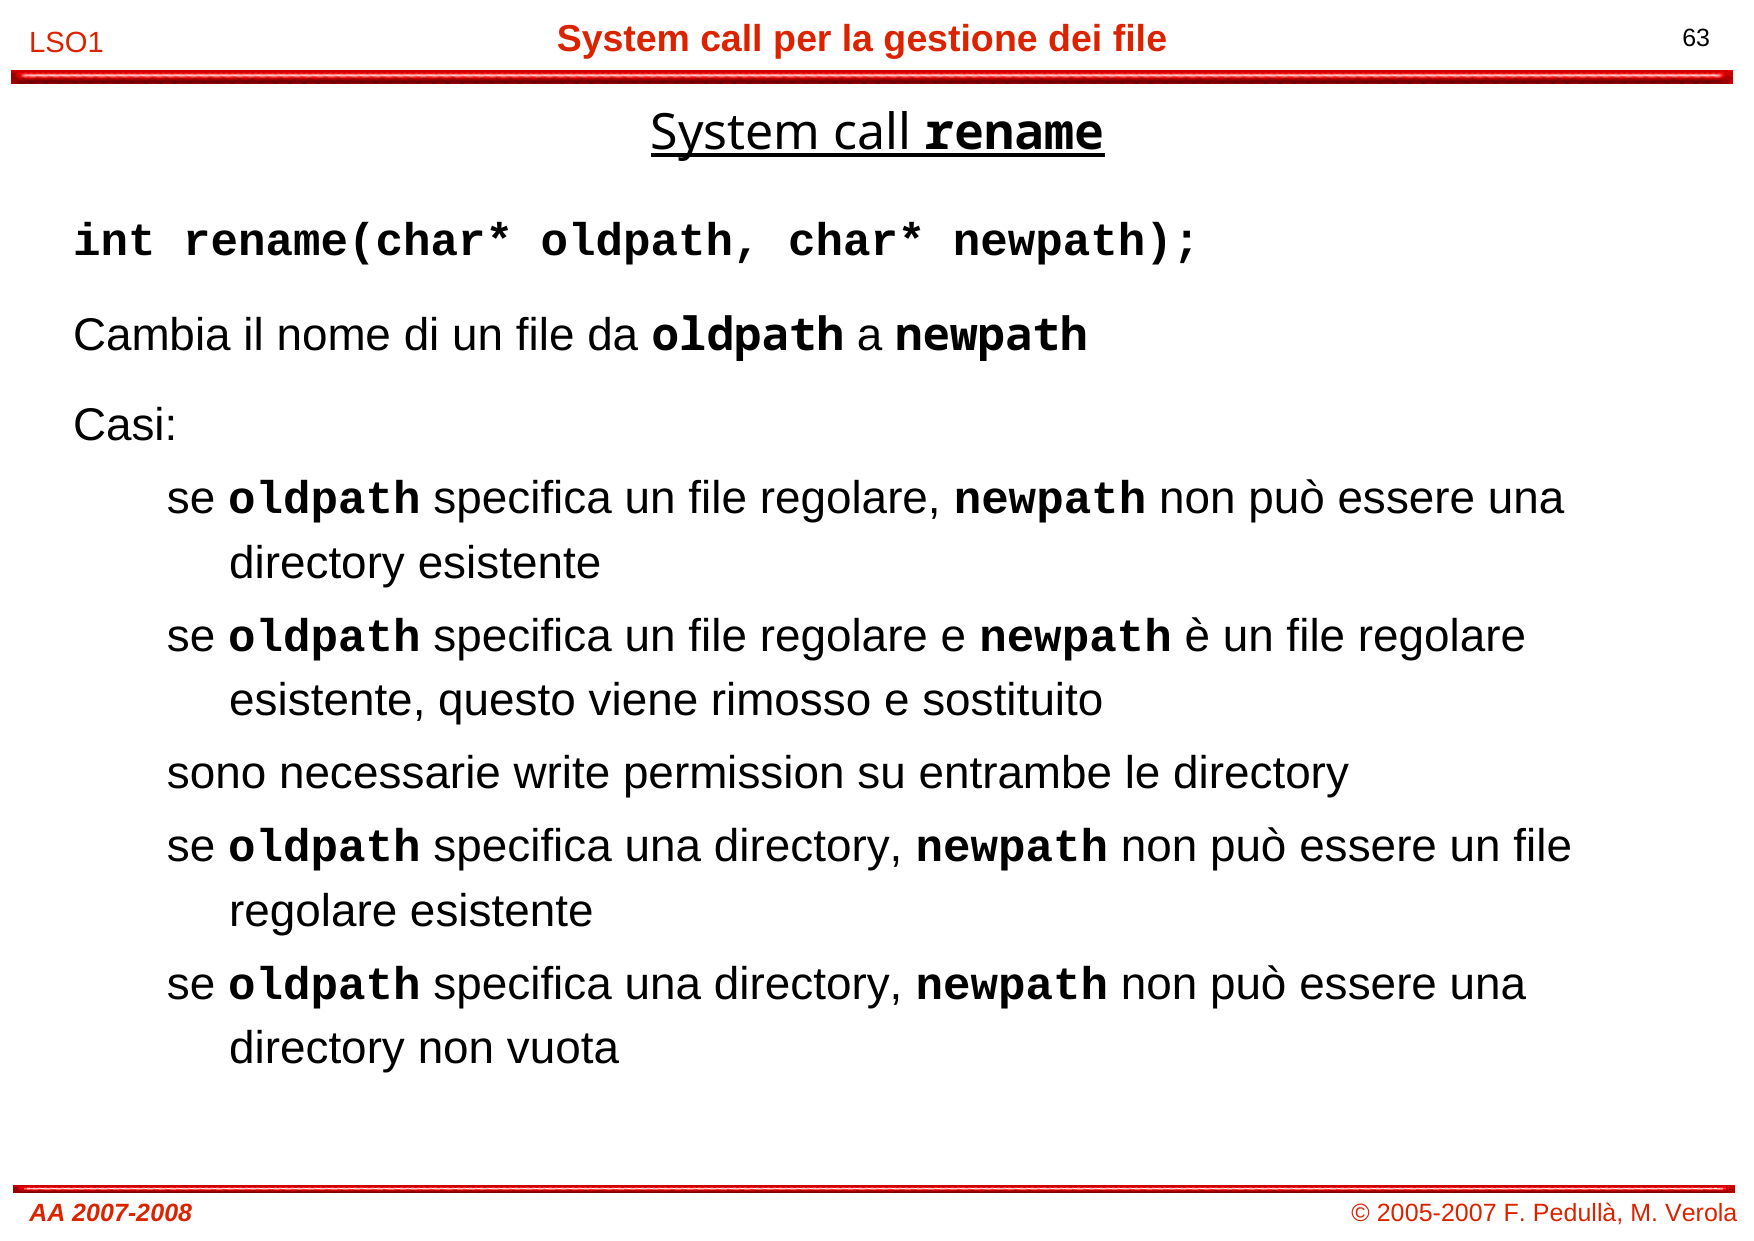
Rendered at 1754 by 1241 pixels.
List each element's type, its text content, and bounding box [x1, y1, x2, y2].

list int rename(char* oldpath, char* newpath); Cambia il nome di un file da oldpath a newpath Casi: se oldpath specifica un file regolare, newpath non può essere una directory esistente se oldpath specifica un file regolare e newpath è un file regolare esistente, questo viene rimosso e sostituito sono necessarie write permission su entrambe le directory se oldpath specifica una directory, newpath non può essere un file regolare esistente se oldpath specifica una directory, newpath non può essere una directory non vuota [58, 206, 1696, 1117]
title System call rename [533, 84, 1222, 180]
picture [13, 1185, 1735, 1193]
picture [11, 70, 1733, 84]
